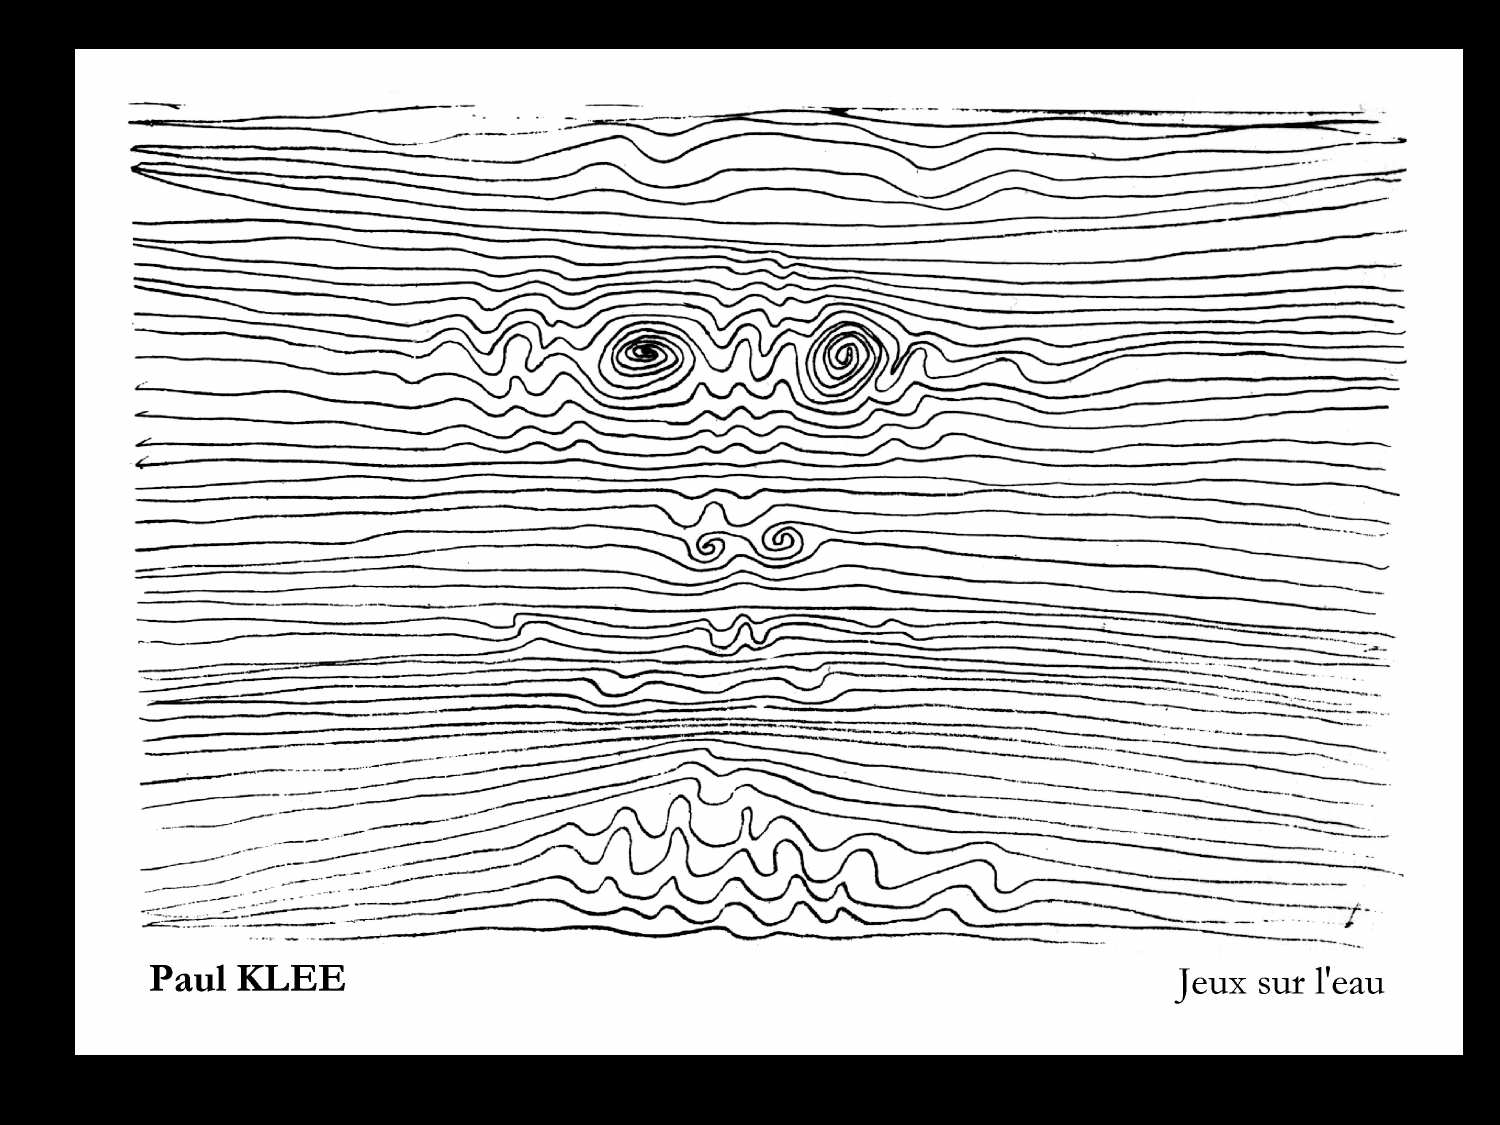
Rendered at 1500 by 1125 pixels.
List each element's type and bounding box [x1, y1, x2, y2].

picture [75, 49, 1463, 1055]
